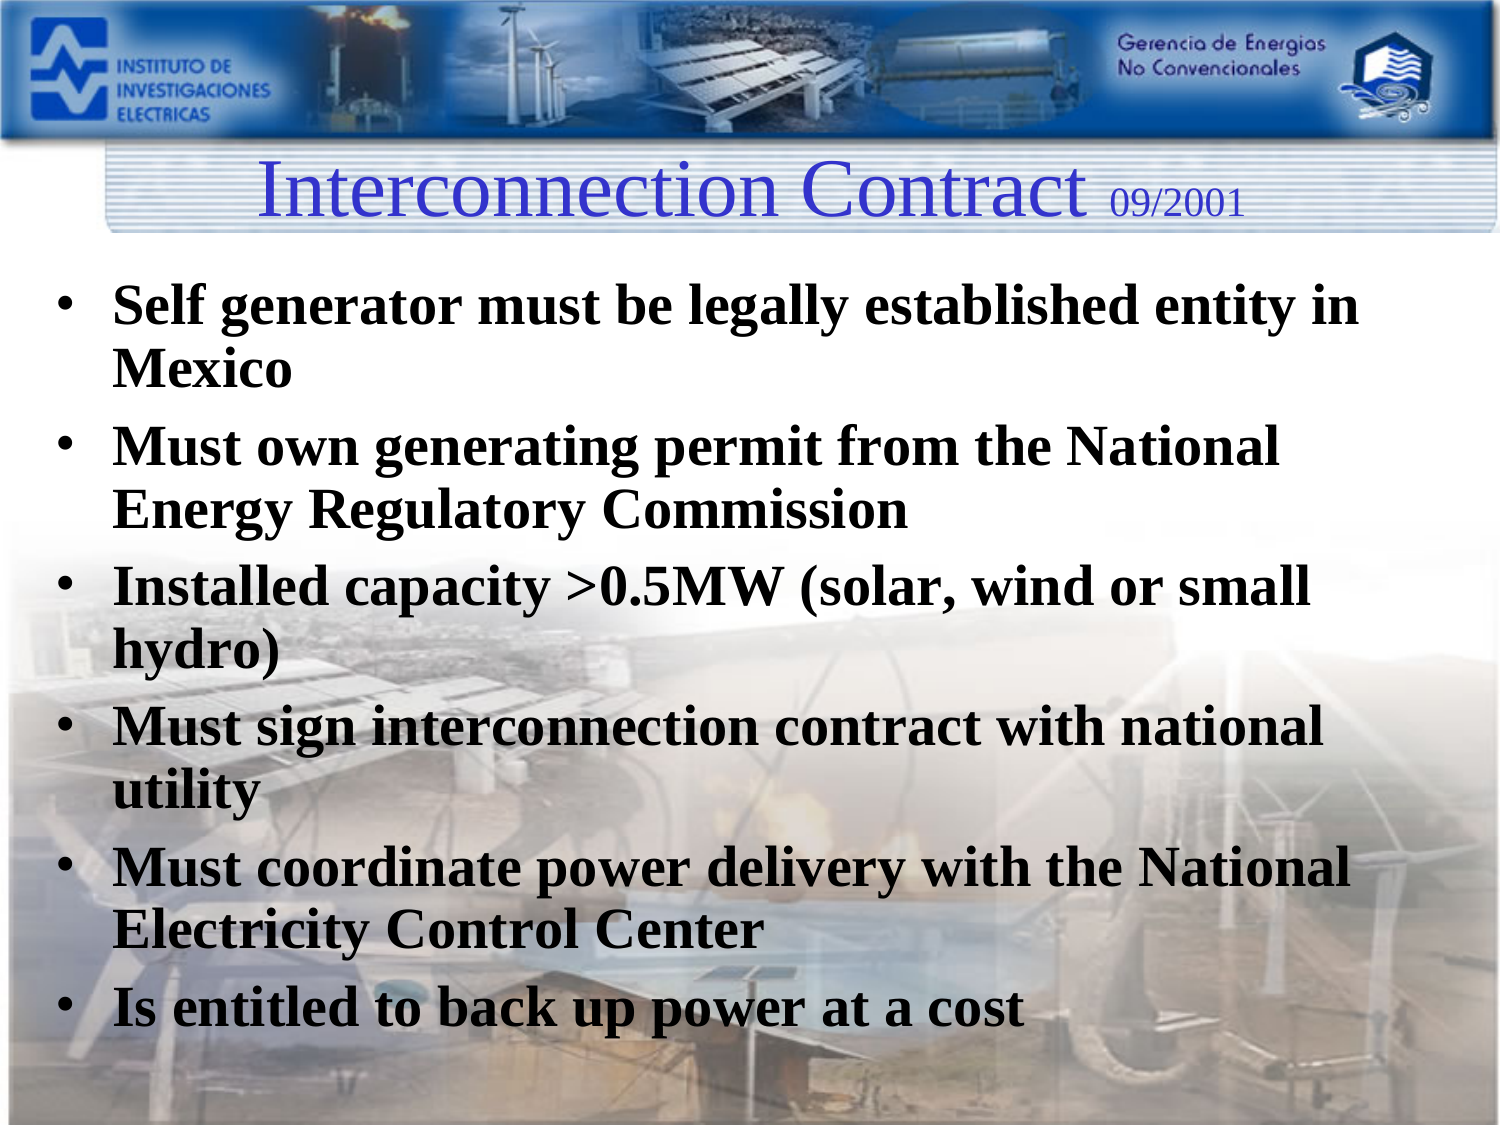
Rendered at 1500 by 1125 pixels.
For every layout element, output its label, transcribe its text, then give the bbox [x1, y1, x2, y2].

picture [0, 293, 1500, 1125]
title Interconnection Contract 09/2001 [76, 125, 1427, 230]
list Self generator must be legally established entity in Mexico Must own generating permit from the National Energy Regulatory Commission Installed capacity >0.5MW (solar, wind or small hydro) Must sign interconnection contract with national utility Must coordinate power delivery with the National Electricity Control Center Is entitled to back up power at a cost [41, 267, 1459, 1087]
picture [0, 0, 1500, 233]
